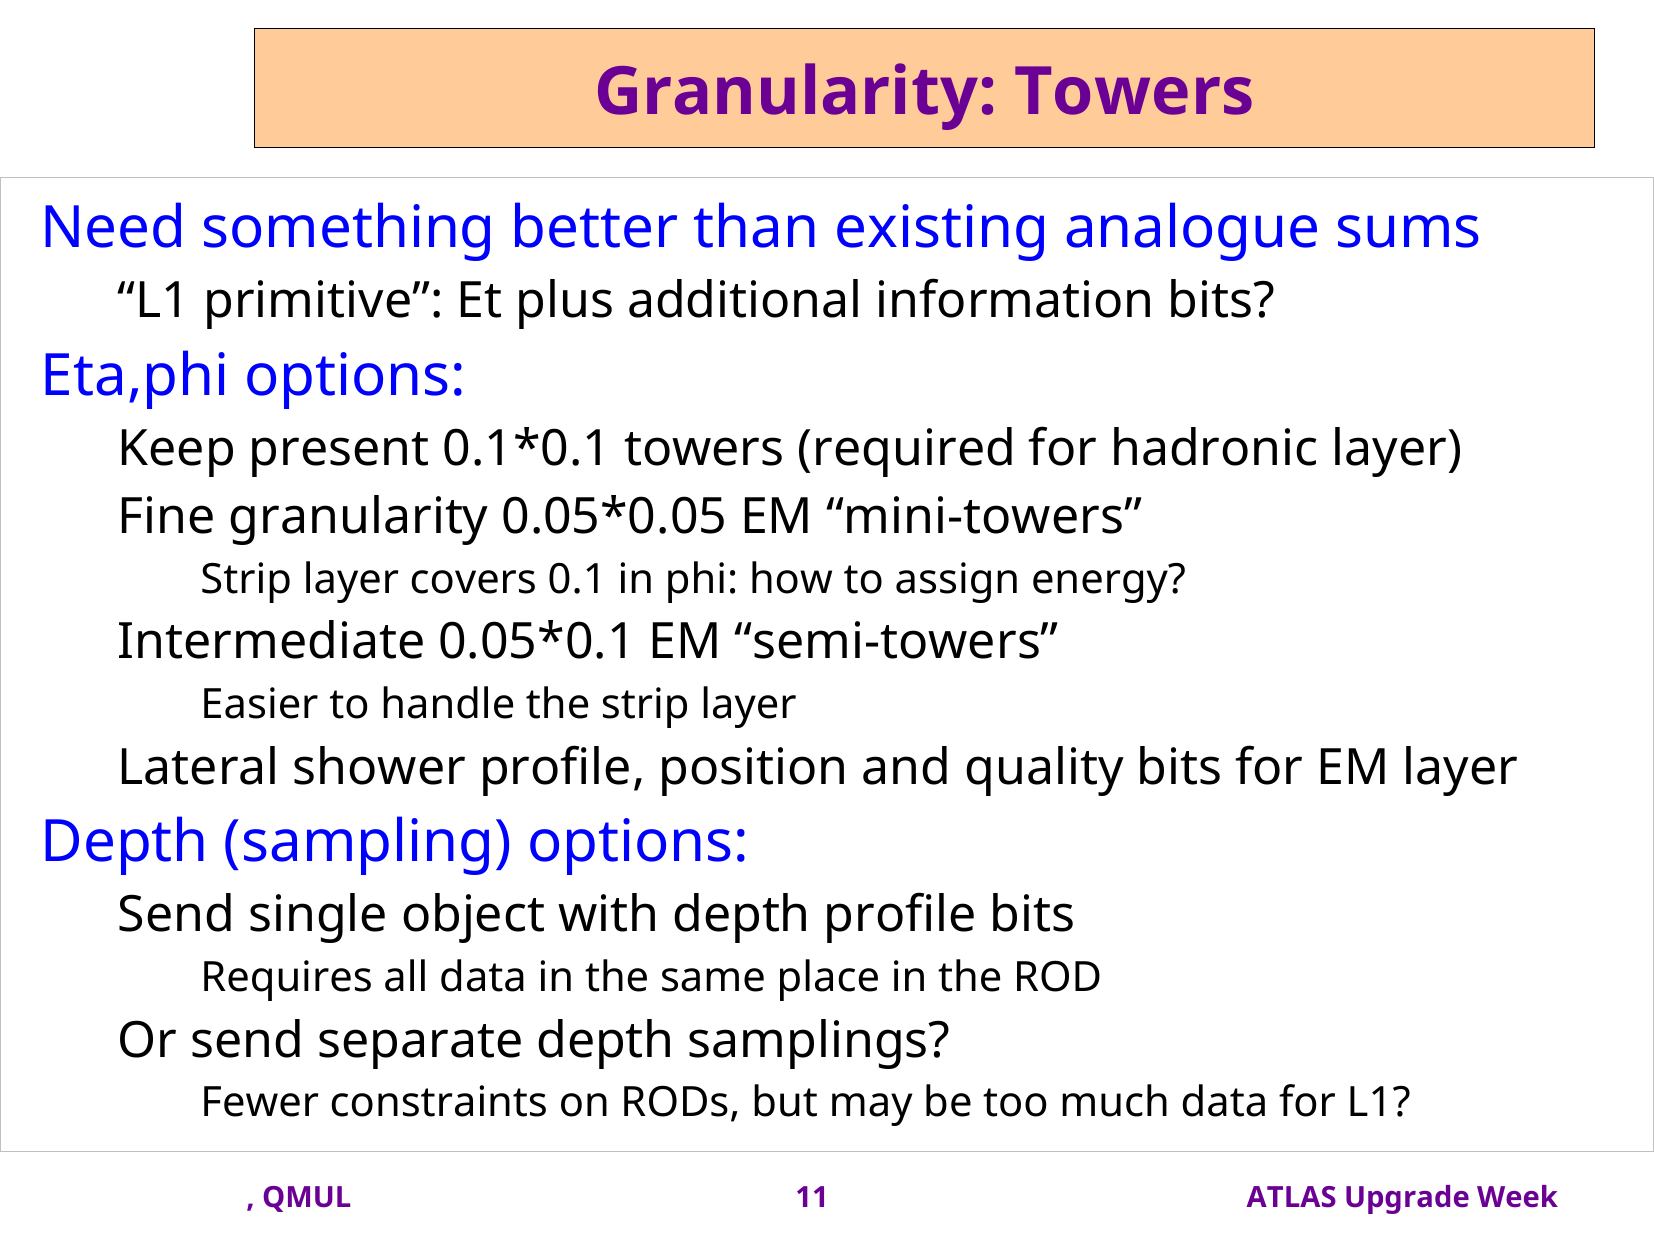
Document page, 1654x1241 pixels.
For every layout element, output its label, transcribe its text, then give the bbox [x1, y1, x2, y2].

title Granularity: Towers [254, 28, 1595, 148]
list Need something better than existing analogue sums “L1 primitive”: Et plus additional information bits? Eta,phi options: Keep present 0.1*0.1 towers (required for hadronic layer) Fine granularity 0.05*0.05 EM “mini-towers” Strip layer covers 0.1 in phi: how to assign energy? Intermediate 0.05*0.1 EM “semi-towers” Easier to handle the strip layer Lateral shower profile, position and quality bits for EM layer Depth (sampling) options: Send single object with depth profile bits Requires all data in the same place in the ROD Or send separate depth samplings? Fewer constraints on RODs, but may be too much data for L1? [23, 185, 1624, 1149]
